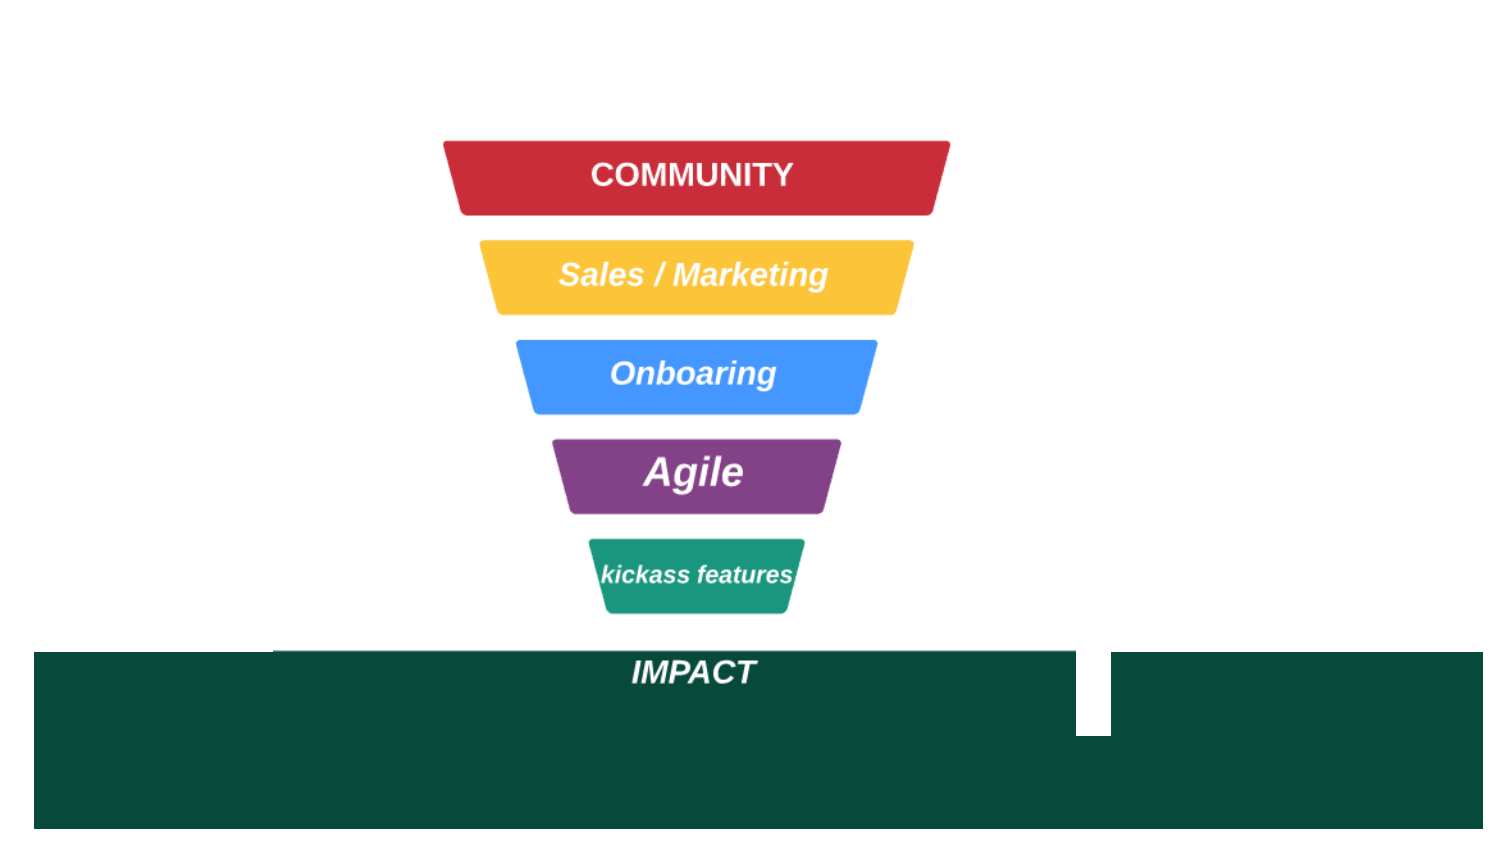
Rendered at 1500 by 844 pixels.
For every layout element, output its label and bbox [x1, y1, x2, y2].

picture [34, 99, 1483, 829]
